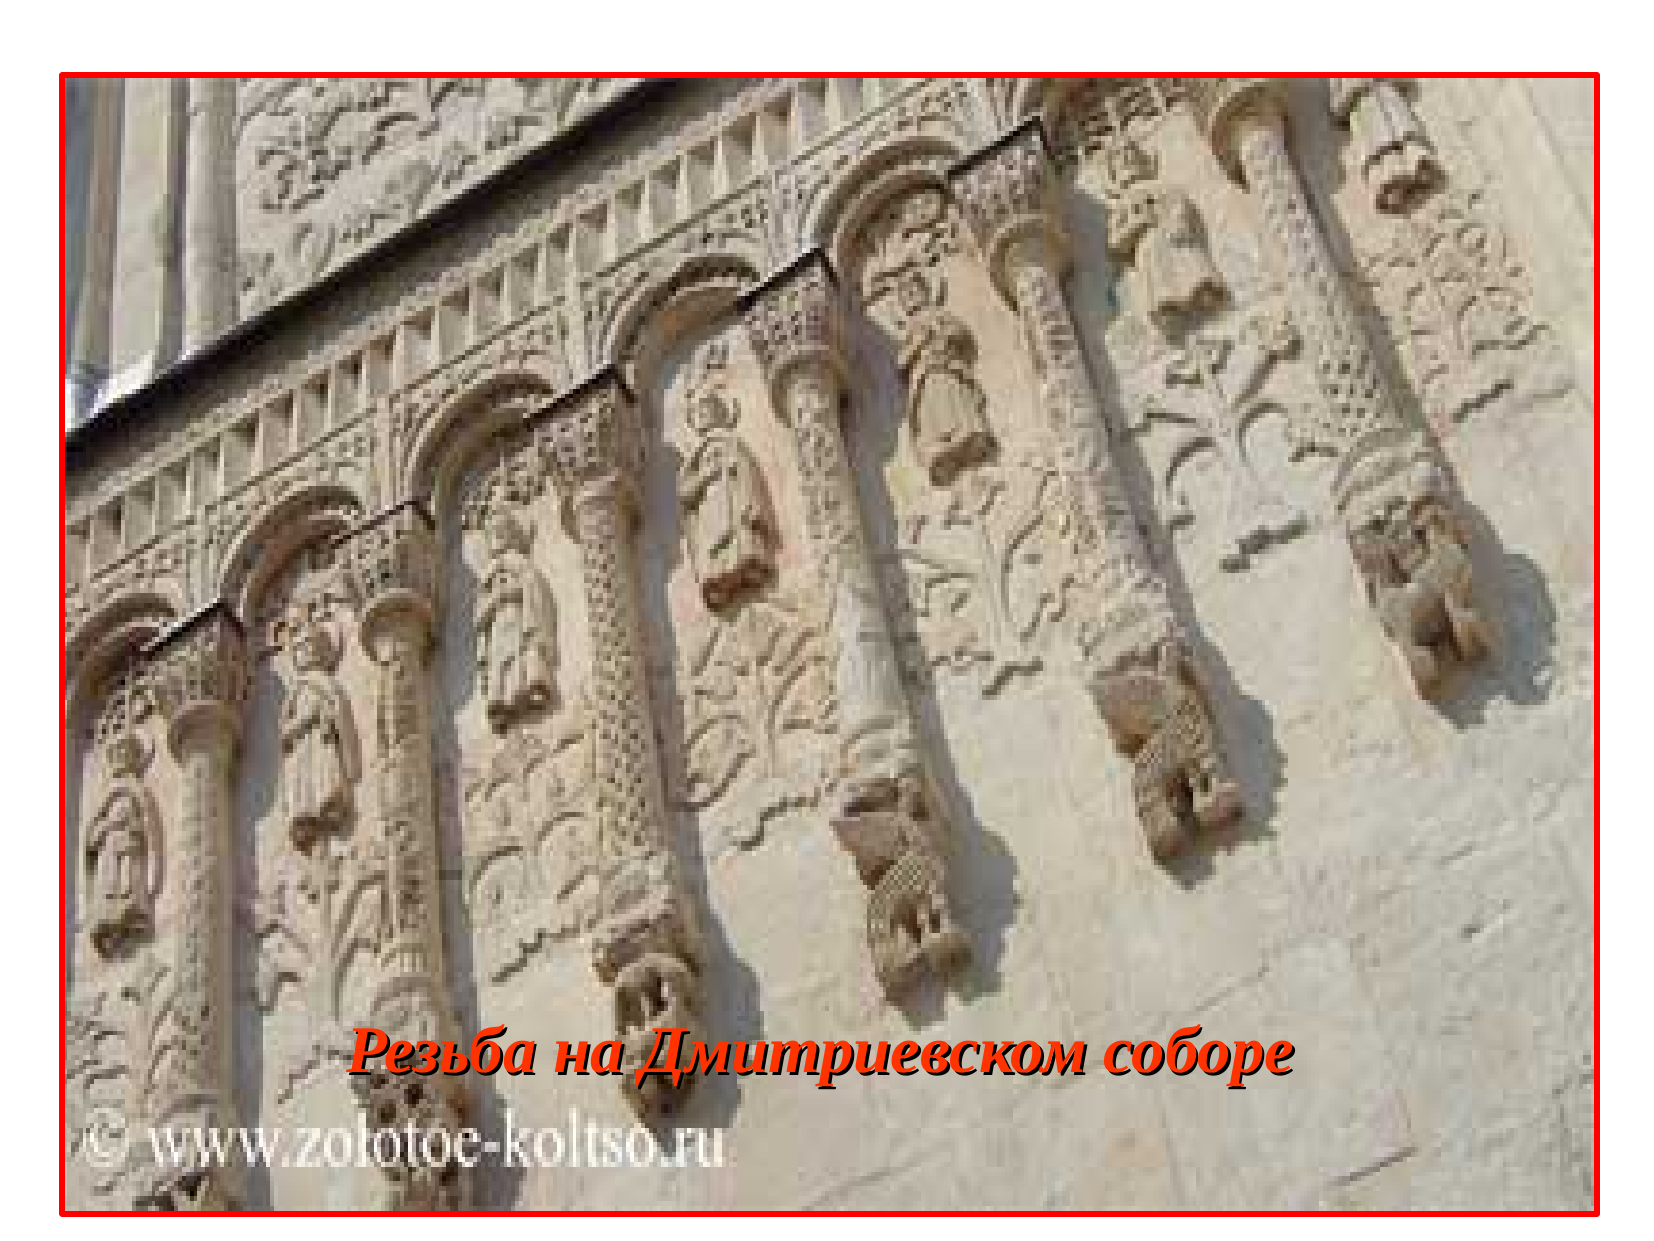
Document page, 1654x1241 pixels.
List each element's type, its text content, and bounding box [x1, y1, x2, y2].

text_box Резьба на Дмитриевском соборе [194, 1005, 1447, 1096]
picture [64, 78, 1595, 1211]
